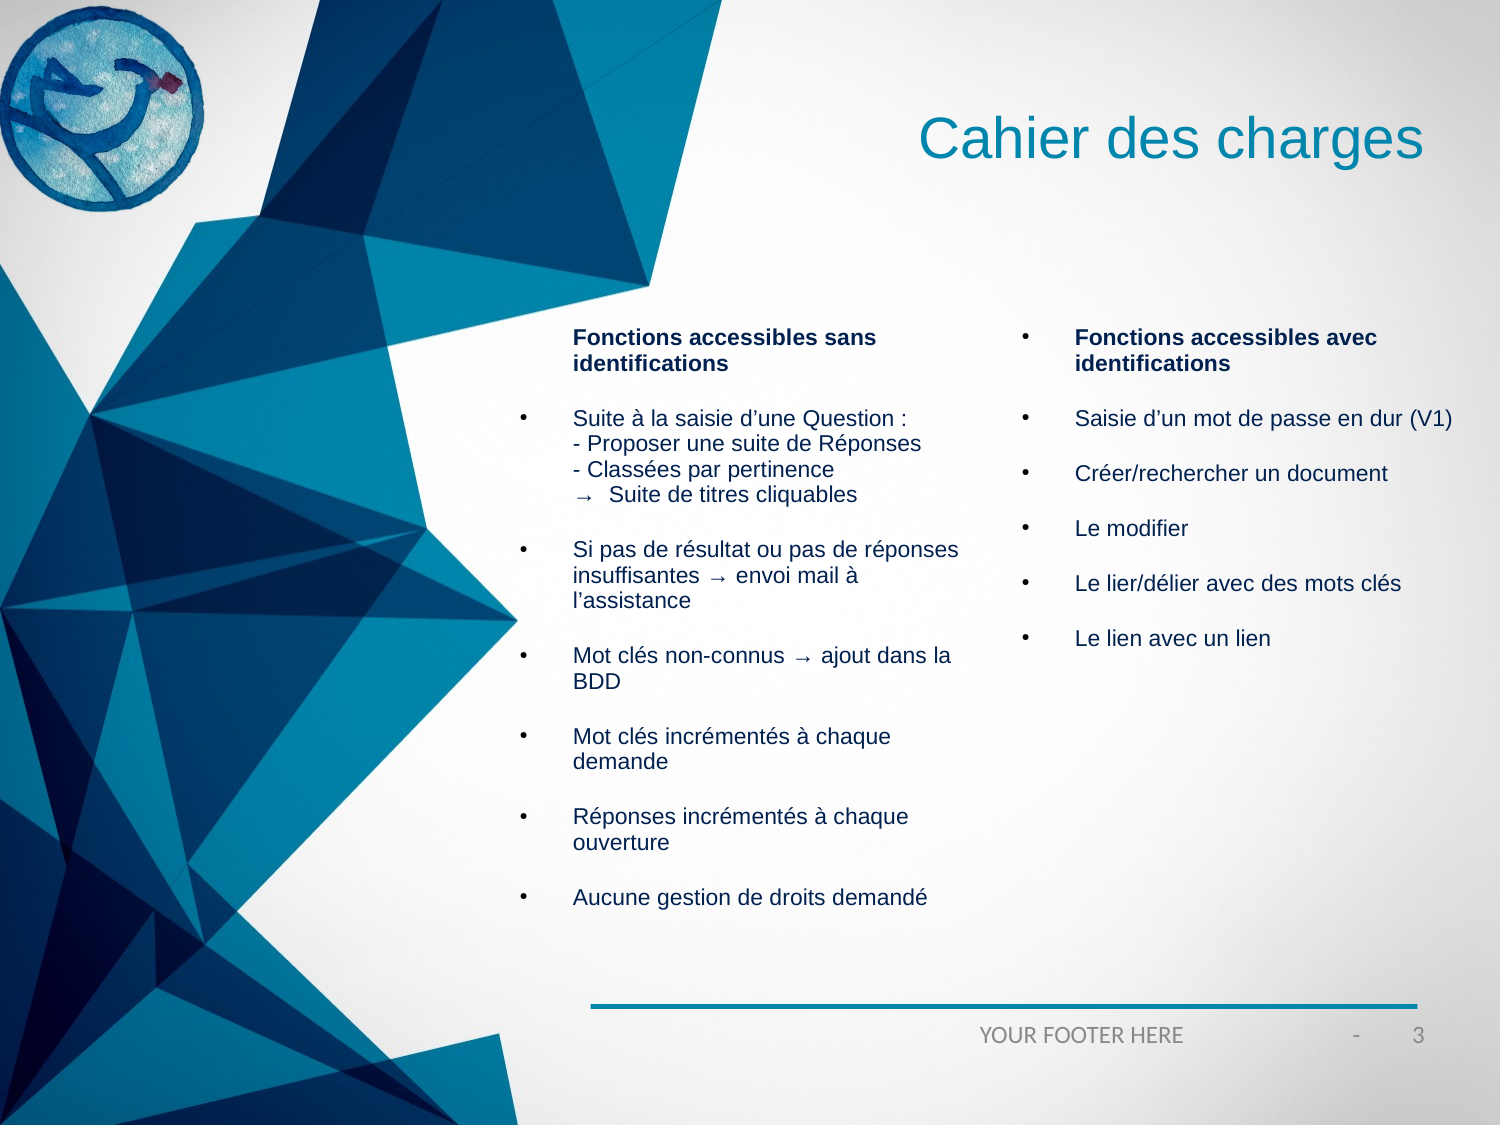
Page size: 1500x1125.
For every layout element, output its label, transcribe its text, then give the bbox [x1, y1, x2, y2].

title Cahier des charges [708, 44, 1425, 233]
list Fonctions accessibles avec identifications Saisie d’un mot de passe en dur (V1) Créer/rechercher un document Le modifier Le lier/délier avec des mots clés Le lien avec un lien [1003, 324, 1467, 707]
list Fonctions accessibles sans identifications Suite à la saisie d’une Question : - Proposer une suite de Réponses - Classées par pertinence → Suite de titres cliquables Si pas de résultat ou pas de réponses insuffisantes → envoi mail à l’assistance Mot clés non-connus → ajout dans la BDD Mot clés incrémentés à chaque demande Réponses incrémentés à chaque ouverture Aucune gestion de droits demandé [501, 324, 965, 966]
picture [0, 0, 1500, 1125]
